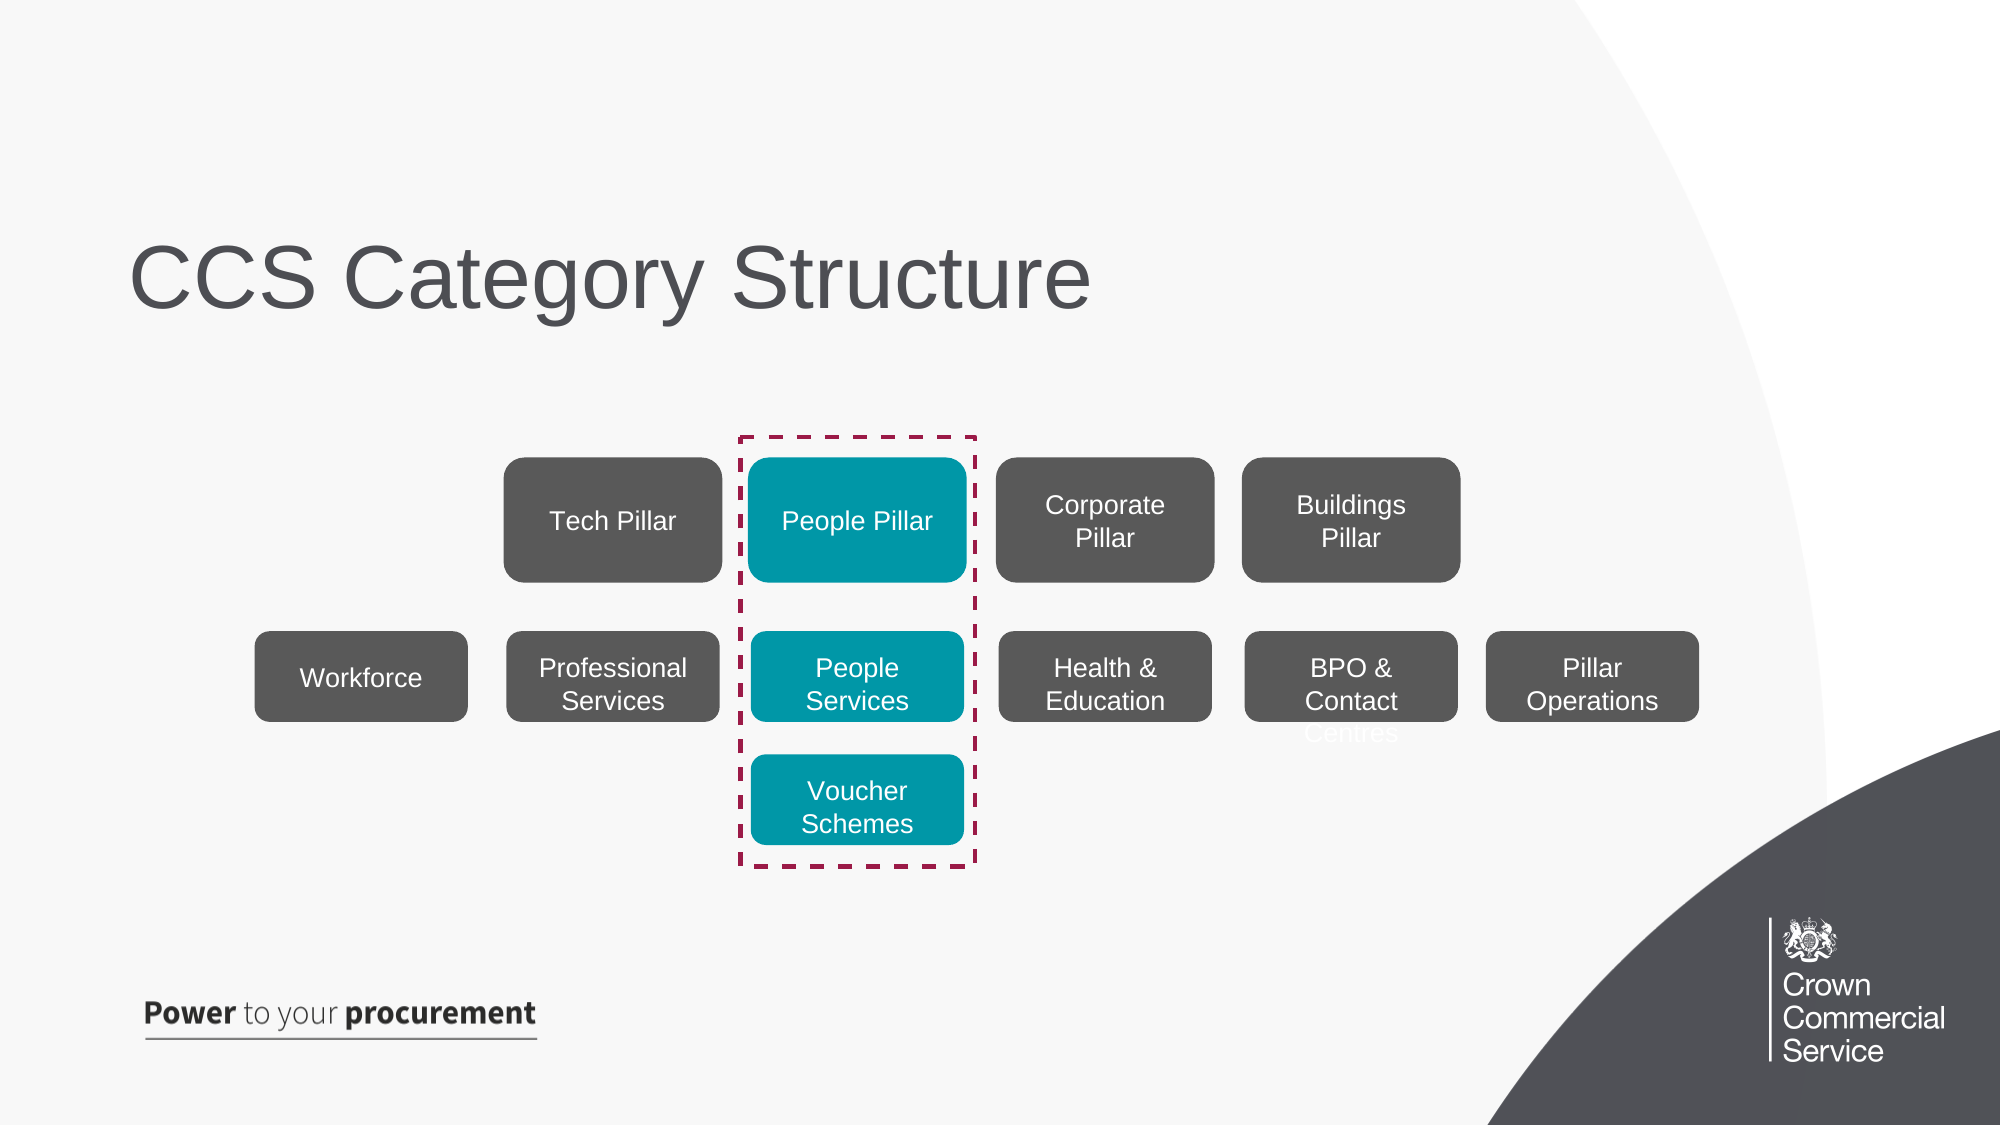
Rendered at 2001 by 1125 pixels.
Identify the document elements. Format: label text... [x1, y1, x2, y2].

title CCS Category Structure [128, 219, 1922, 358]
text_box Professional Services [506, 631, 720, 722]
text_box Workforce [254, 631, 468, 722]
text_box Health & Education [998, 631, 1212, 722]
text_box People Pillar [747, 457, 967, 583]
text_box BPO & Contact Centres [1244, 631, 1458, 722]
text_box Buildings Pillar [1241, 457, 1461, 583]
text_box Voucher Schemes [750, 754, 965, 846]
text_box Pillar Operations [1485, 631, 1700, 722]
text_box People Services [750, 631, 965, 722]
text_box Corporate Pillar [995, 457, 1215, 583]
text_box Tech Pillar [503, 457, 723, 583]
